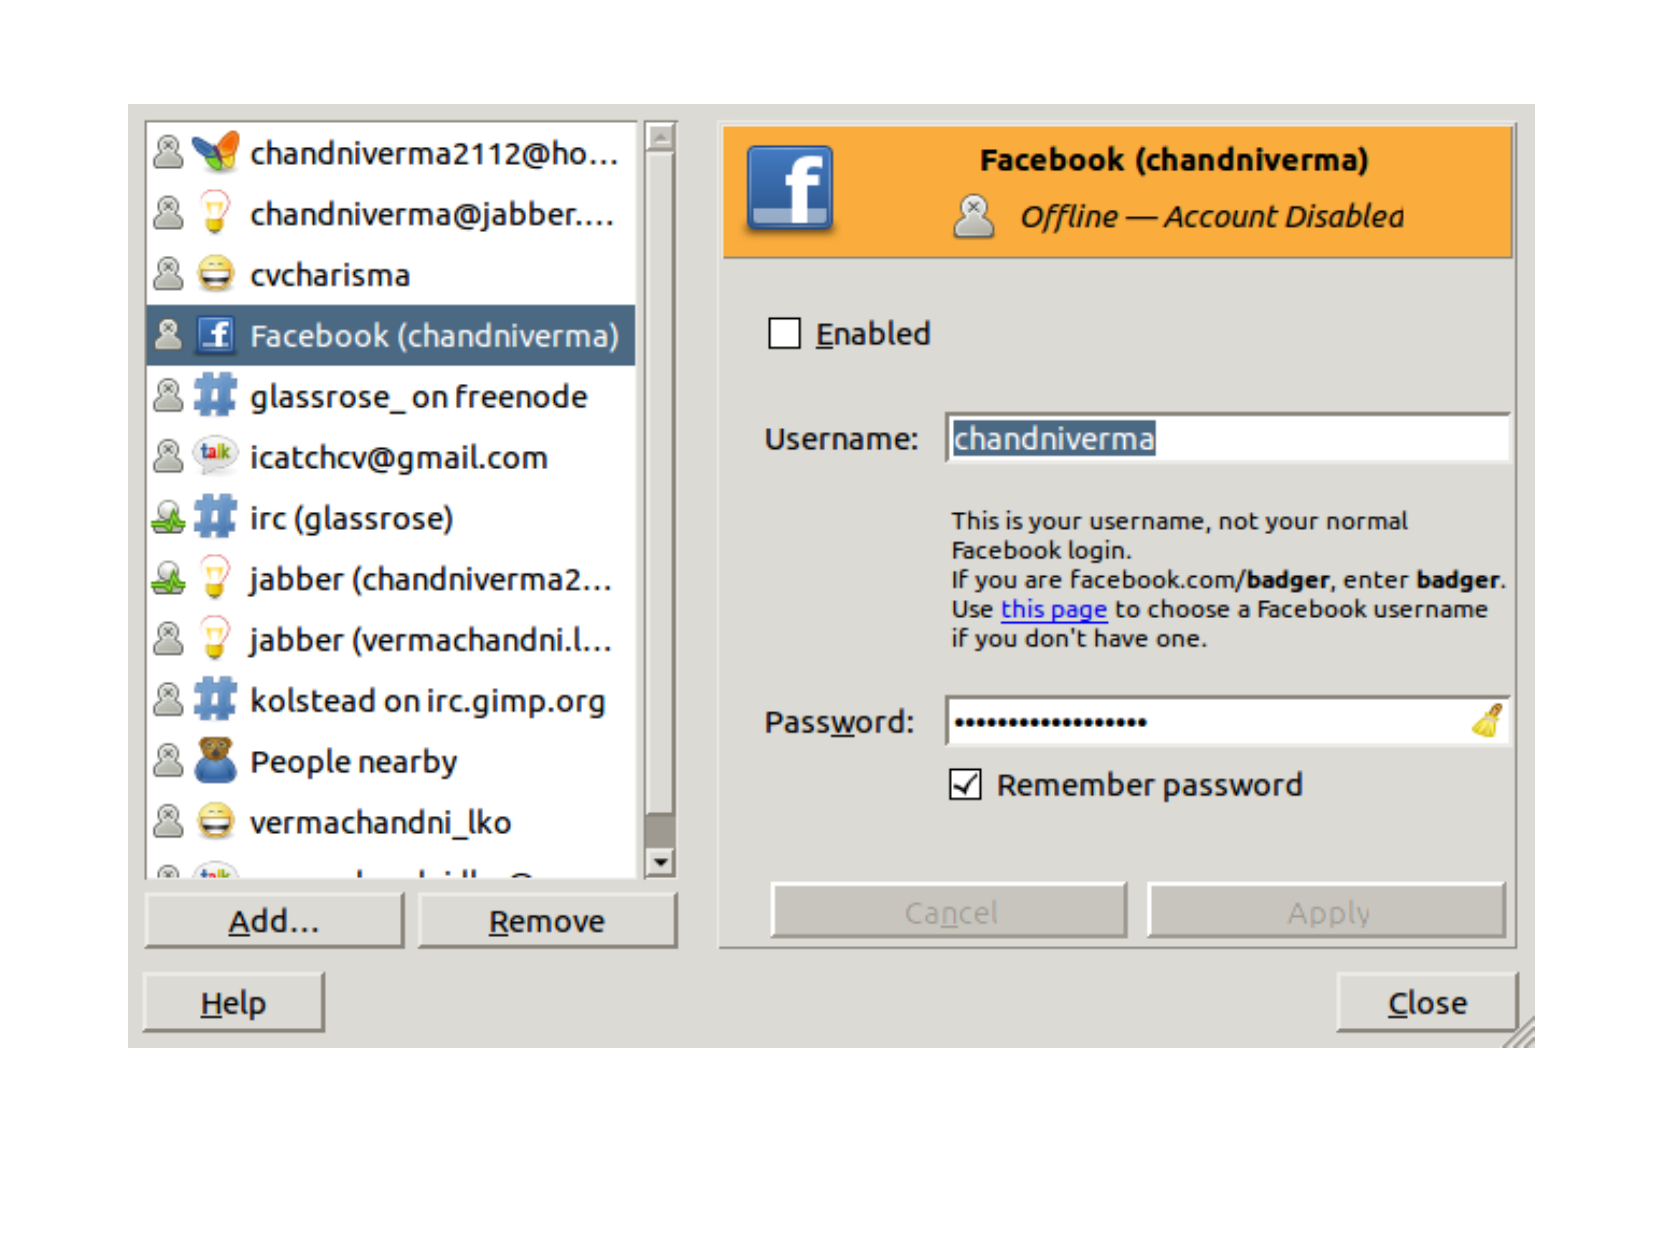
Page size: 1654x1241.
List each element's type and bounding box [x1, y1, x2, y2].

picture [128, 104, 1535, 1048]
